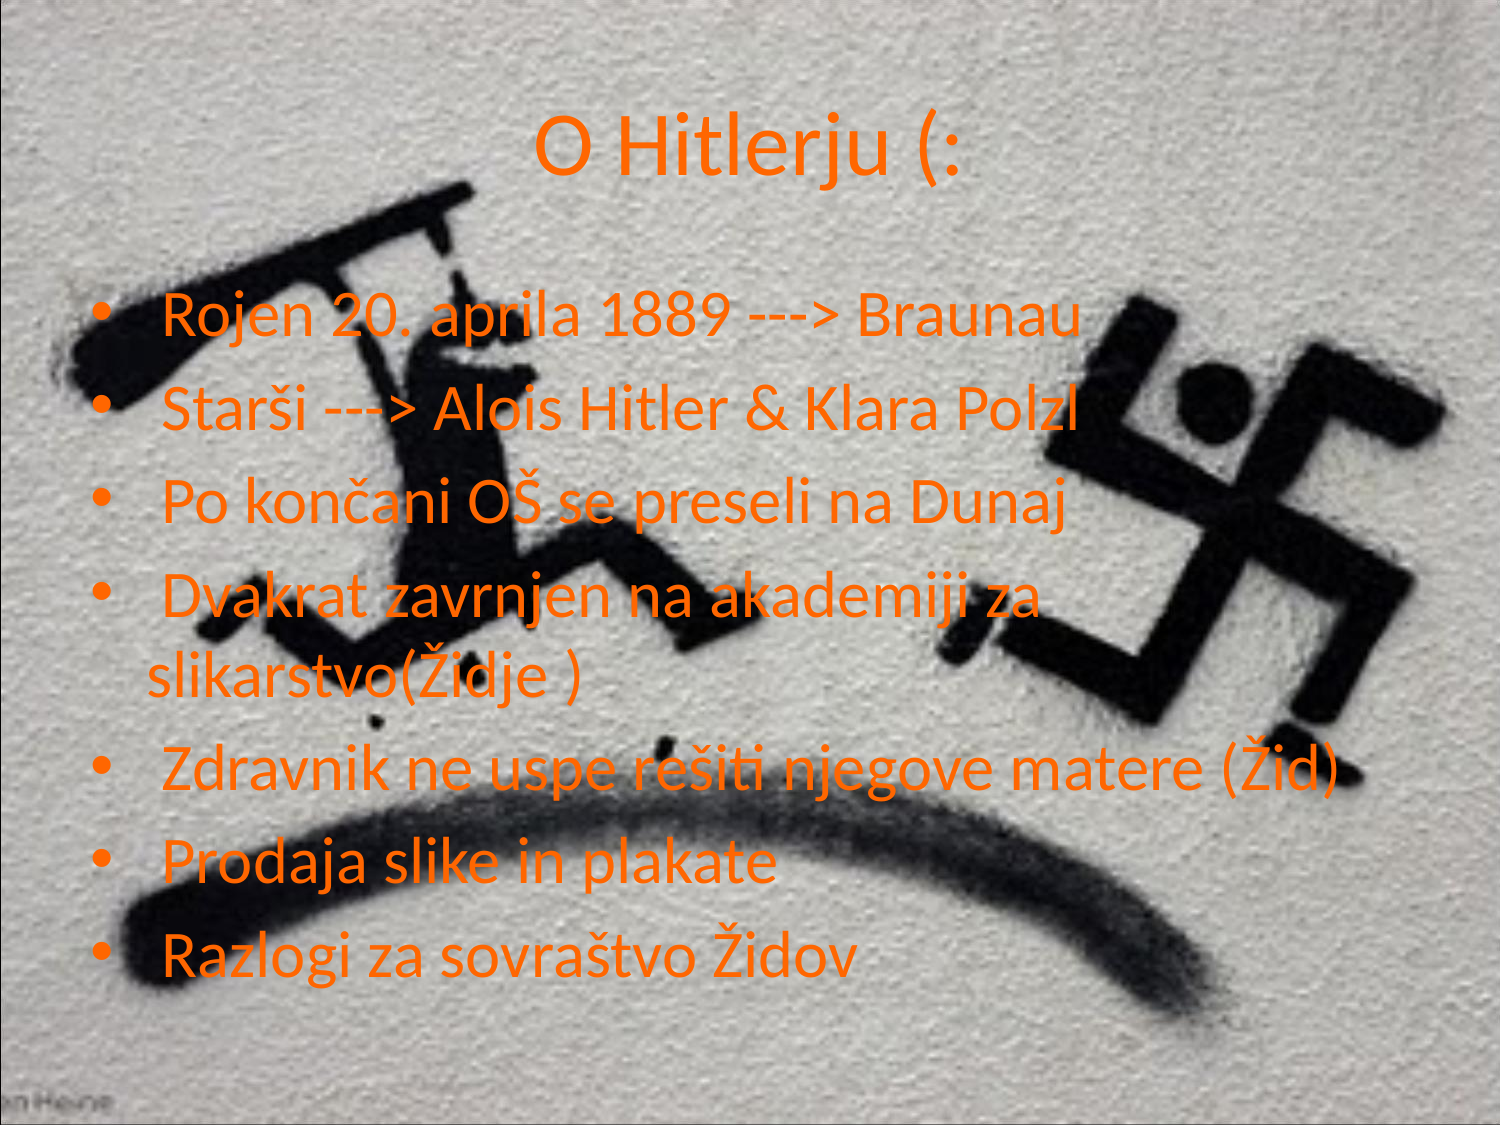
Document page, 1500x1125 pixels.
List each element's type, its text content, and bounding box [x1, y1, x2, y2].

title O Hitlerju (: [75, 45, 1425, 233]
list Rojen 20. aprila 1889 ---> Braunau Starši ---> Alois Hitler & Klara Polzl Po končani OŠ se preseli na Dunaj Dvakrat zavrnjen na akademiji za slikarstvo(Židje ) Zdravnik ne uspe rešiti njegove matere (Žid) Prodaja slike in plakate Razlogi za sovraštvo Židov [75, 262, 1425, 1005]
picture [0, 0, 1500, 1125]
